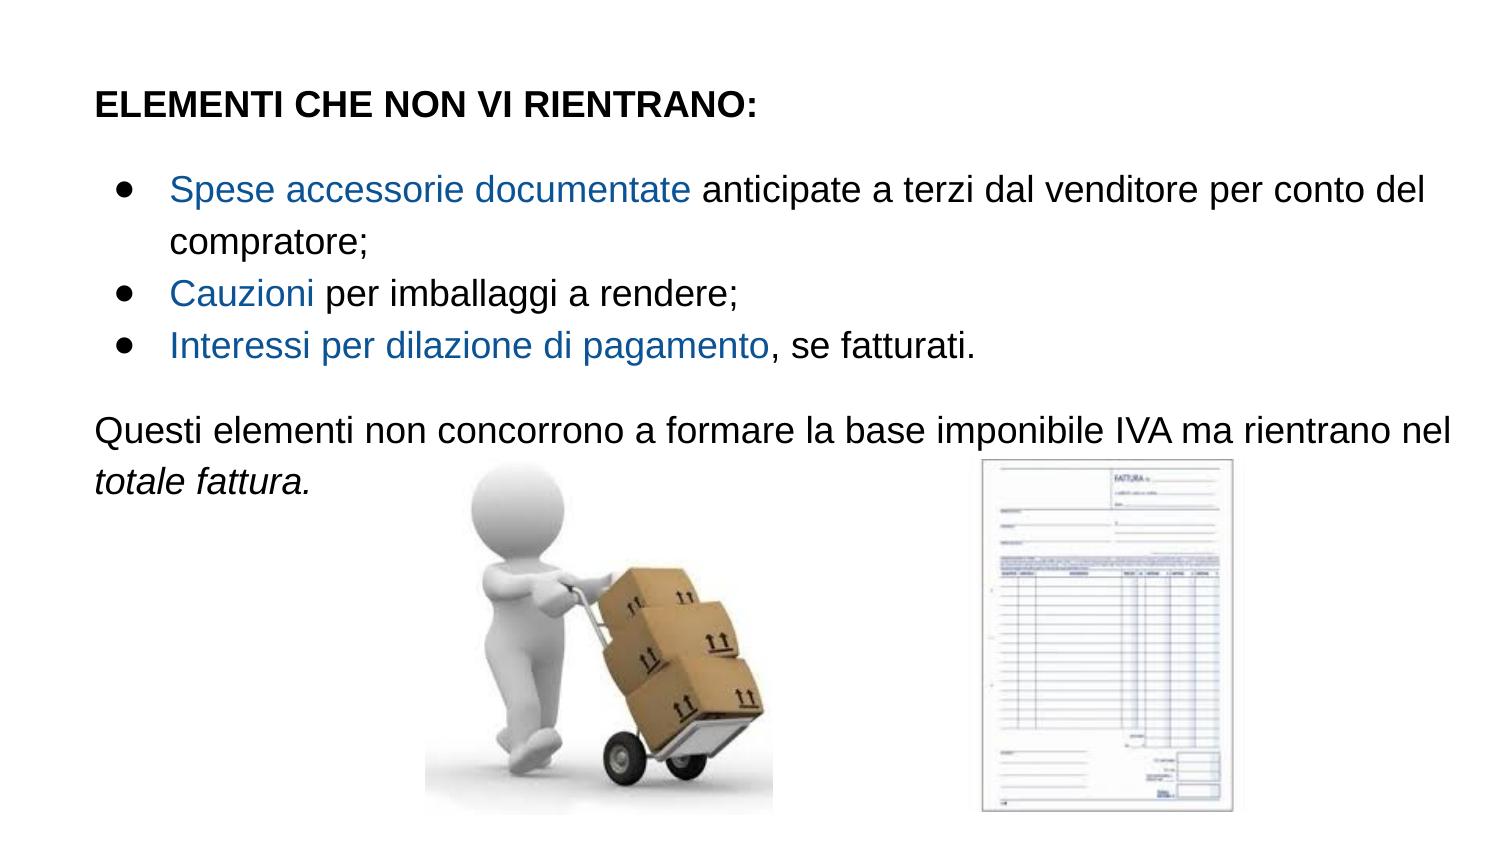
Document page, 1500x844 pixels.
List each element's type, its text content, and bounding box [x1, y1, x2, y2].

picture [425, 459, 773, 815]
picture [932, 459, 1284, 812]
list ELEMENTI CHE NON VI RIENTRANO: Spese accessorie documentate anticipate a terzi dal venditore per conto del compratore; Cauzioni per imballaggi a rendere; Interessi per dilazione di pagamento, se fatturati. Questi elementi non concorrono a formare la base imponibile IVA ma rientrano nel totale fattura. [79, 58, 1478, 754]
